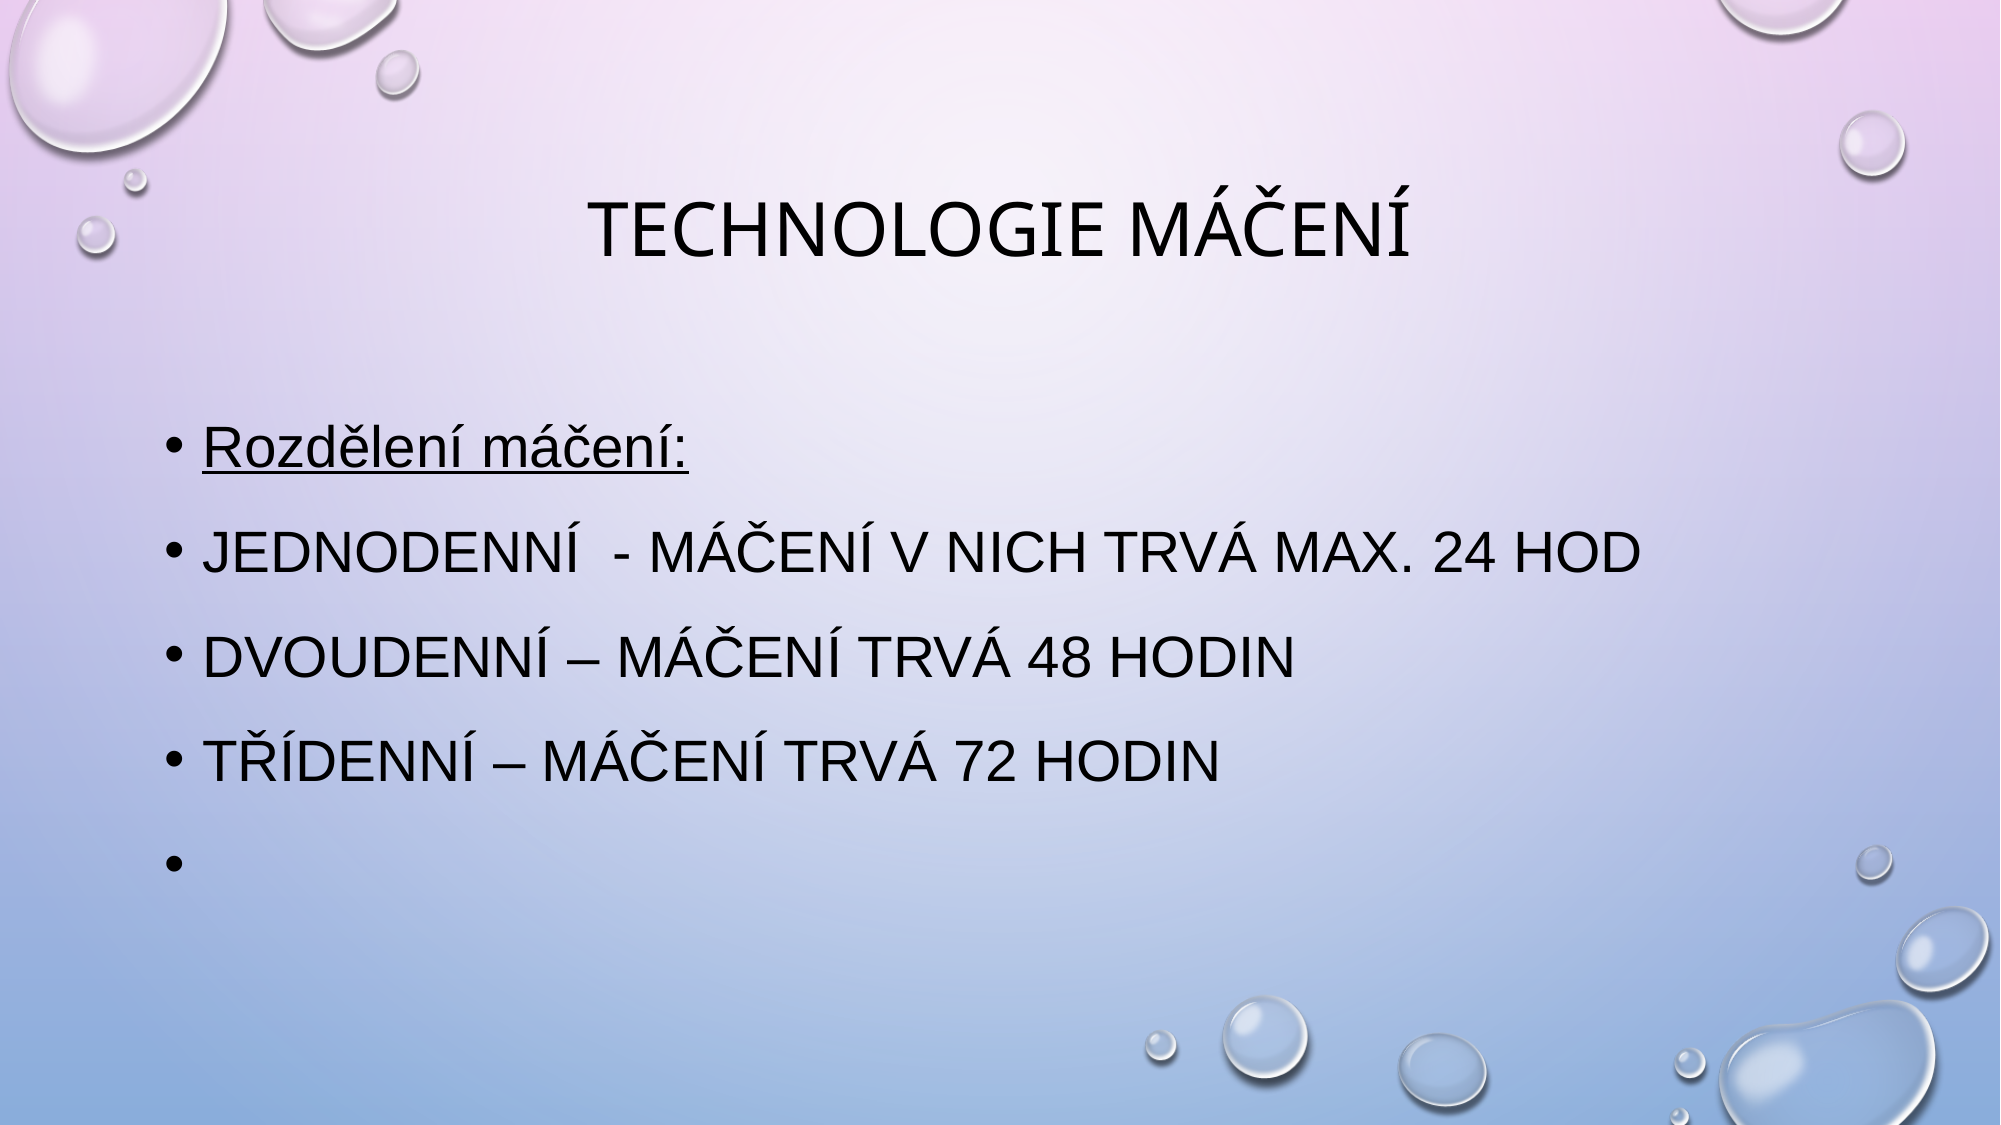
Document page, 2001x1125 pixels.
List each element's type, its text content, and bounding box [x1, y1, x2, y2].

list Rozdělení máčení: Jednodenní - máčení v nich trvá max. 24 hod Dvoudenní – máčení trvá 48 hodin Třídenní – máčení trvá 72 hodin [149, 388, 1850, 950]
title Technologie máčení [149, 101, 1851, 364]
